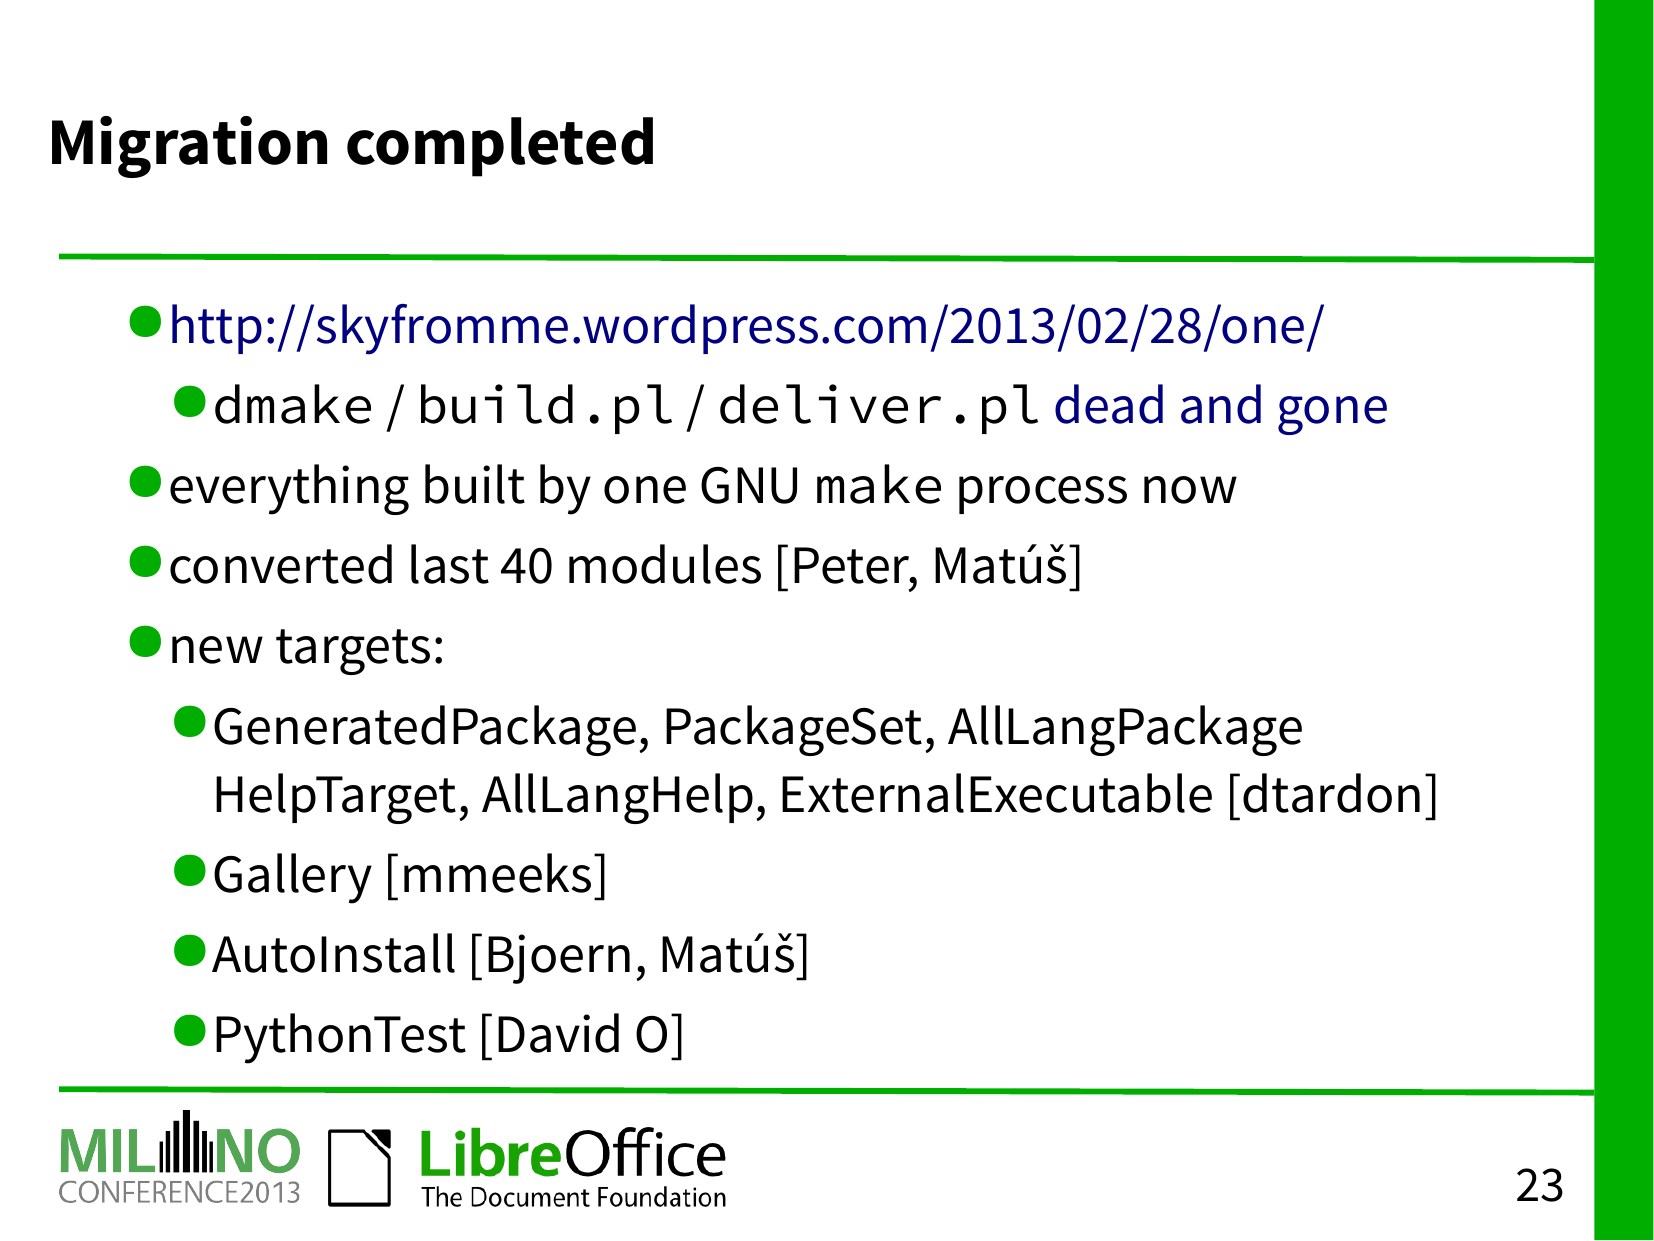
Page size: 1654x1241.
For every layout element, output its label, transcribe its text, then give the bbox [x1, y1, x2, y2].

title Migration completed [47, 36, 1583, 245]
picture [59, 1093, 756, 1241]
list http://skyfromme.wordpress.com/2013/02/28/one/ dmake / build.pl / deliver.pl dead and gone everything built by one GNU make process now converted last 40 modules [Peter, Matúš] new targets: GeneratedPackage, PackageSet, AllLangPackage HelpTarget, AllLangHelp, ExternalExecutable [dtardon] Gallery [mmeeks] AutoInstall [Bjoern, Matúš] PythonTest [David O] [35, 290, 1524, 1068]
